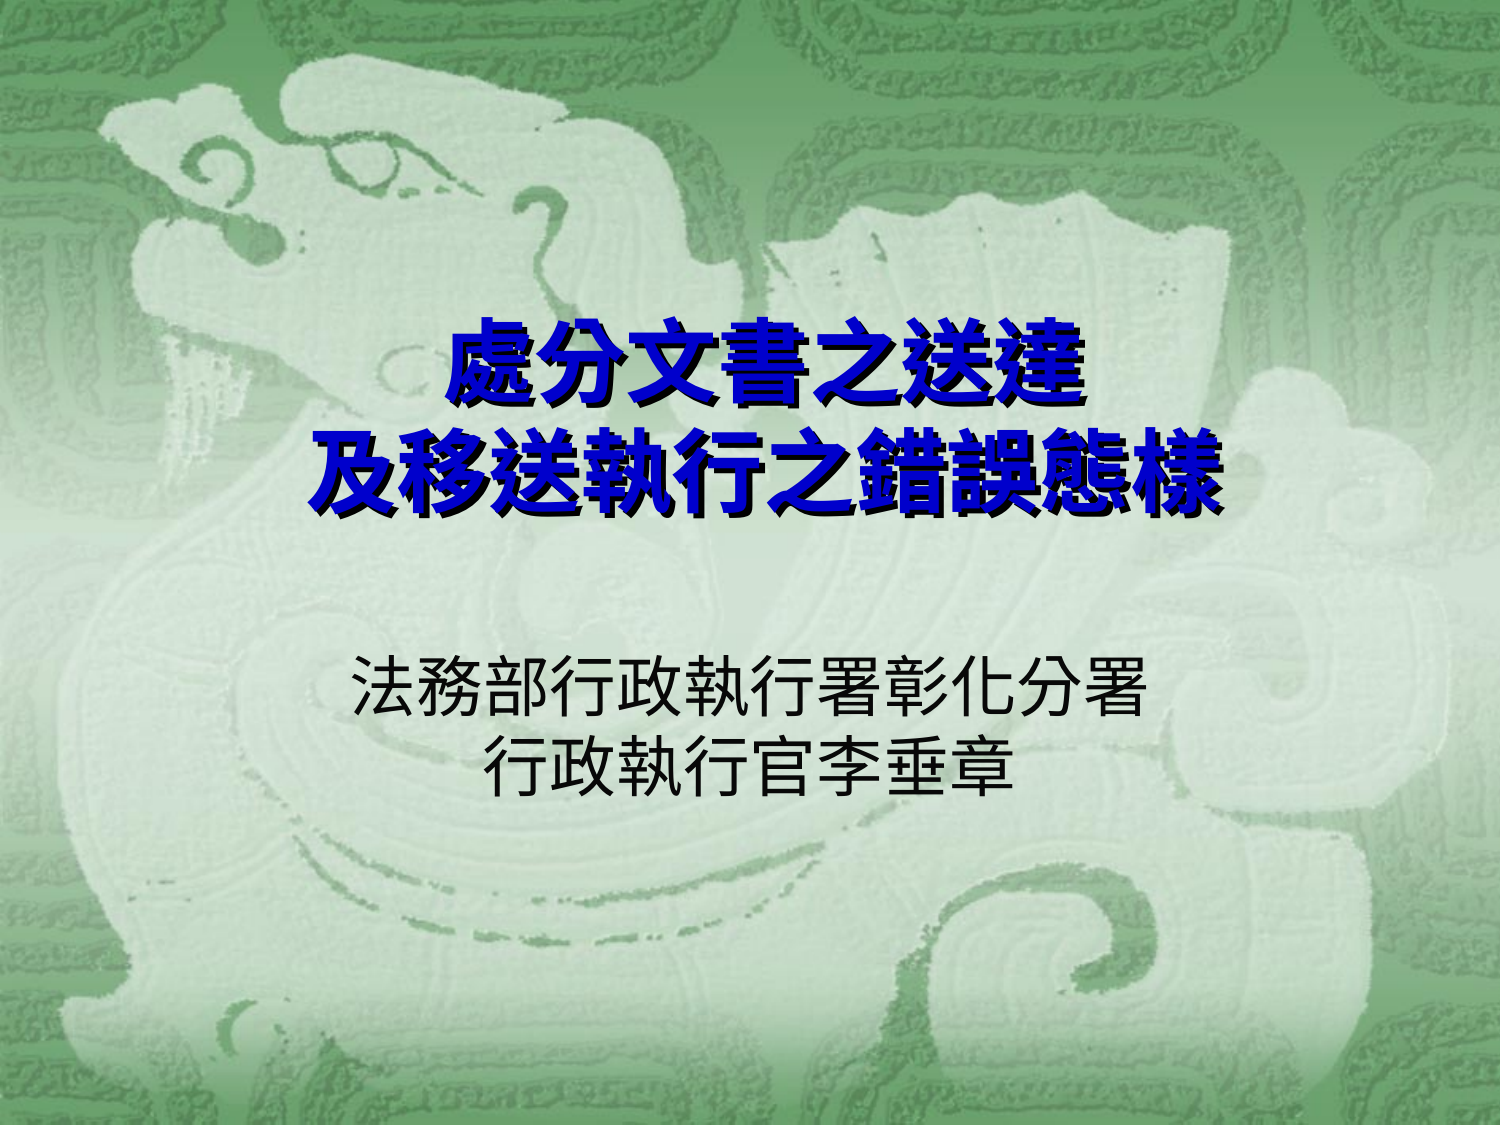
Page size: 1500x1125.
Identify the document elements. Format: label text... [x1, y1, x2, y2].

subtitle 法務部行政執行署彰化分署 行政執行官李垂章 [225, 637, 1276, 925]
title 處分文書之送達 及移送執行之錯誤態樣 [64, 312, 1463, 625]
picture [0, 0, 1500, 1125]
